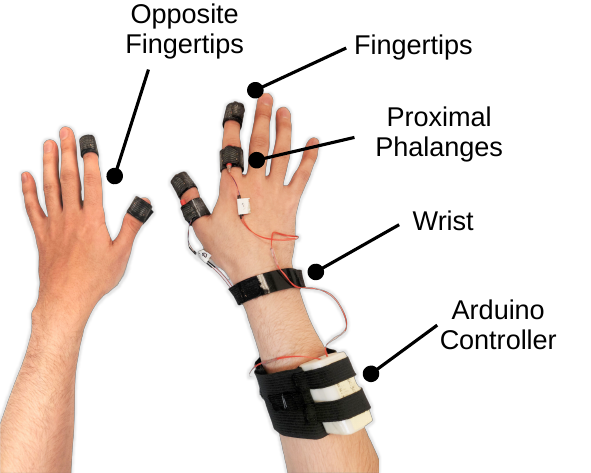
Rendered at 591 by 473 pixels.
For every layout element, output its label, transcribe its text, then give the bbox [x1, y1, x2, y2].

text_box Wrist [369, 204, 517, 237]
text_box Arduino Controller [405, 295, 591, 355]
text_box Fingertips [324, 29, 502, 61]
text_box Proximal Phalanges [346, 116, 532, 148]
text_box Opposite Fingertips [73, 0, 296, 60]
picture [0, 93, 379, 473]
